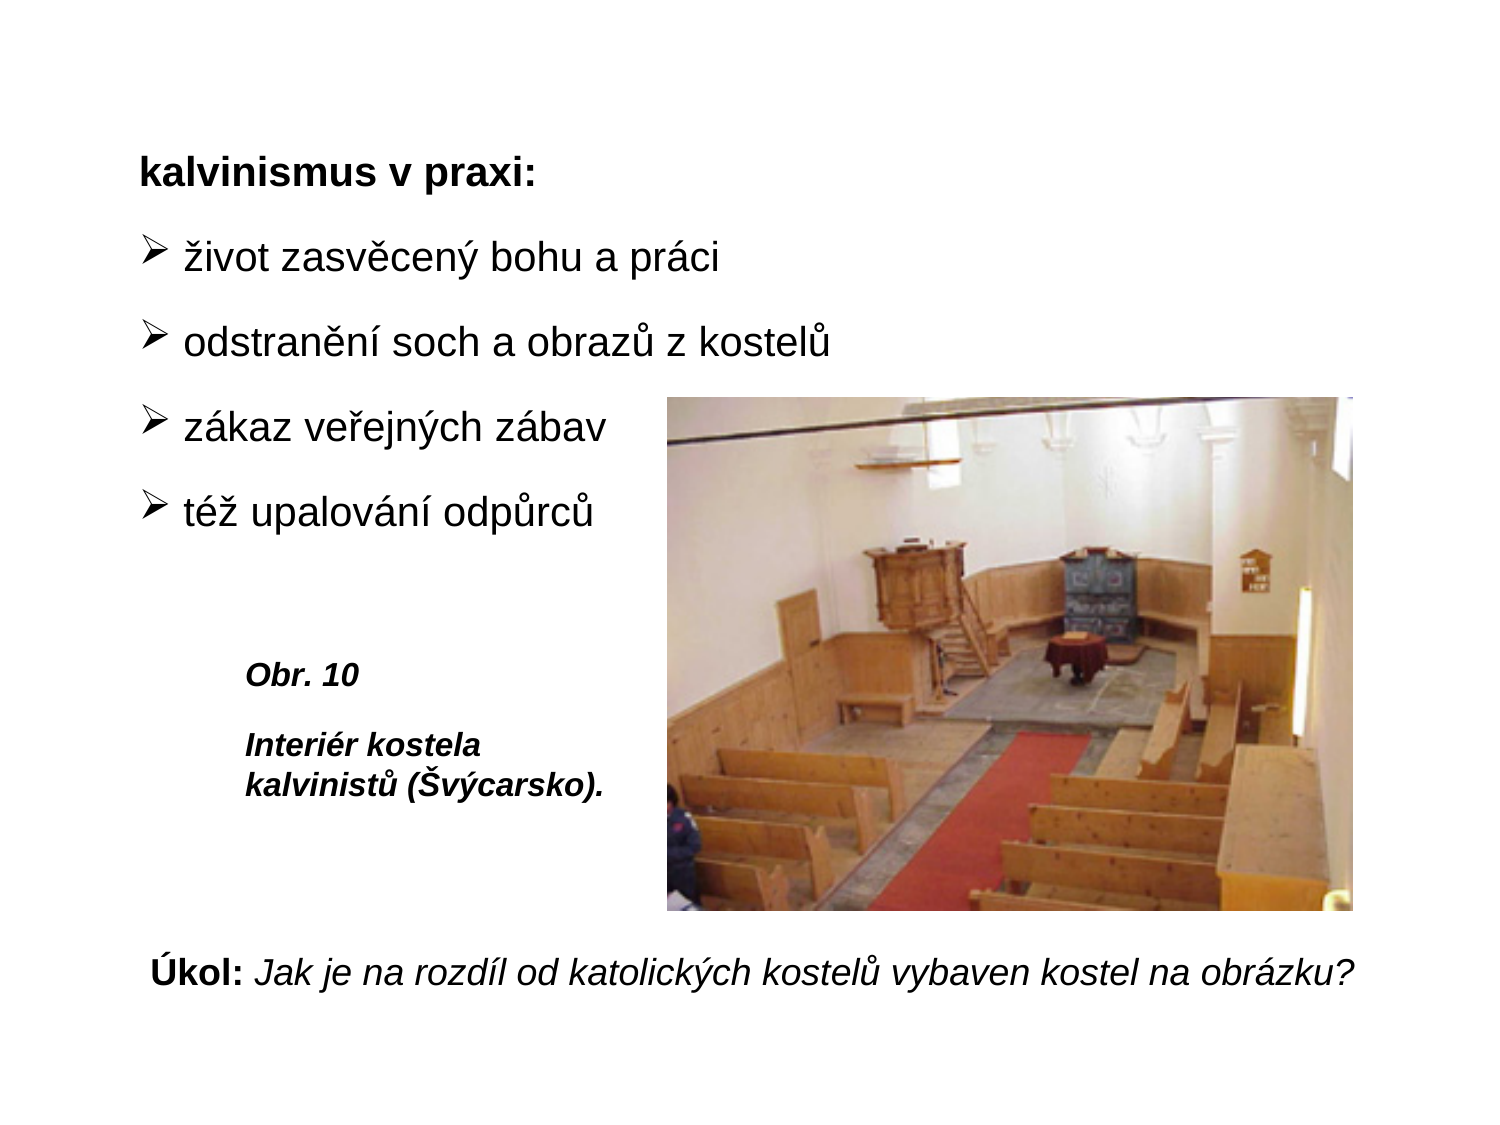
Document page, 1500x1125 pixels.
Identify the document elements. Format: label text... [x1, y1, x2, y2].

picture [667, 397, 1353, 911]
text_box kalvinismus v praxi: život zasvěcený bohu a práci odstranění soch a obrazů z kostelů zákaz veřejných zábav též upalování odpůrců [123, 137, 940, 543]
text_box Úkol: Jak je na rozdíl od katolických kostelů vybaven kostel na obrázku? [135, 940, 1412, 1046]
text_box Obr. 10 Interiér kostela kalvinistů (Švýcarsko). [230, 645, 632, 811]
